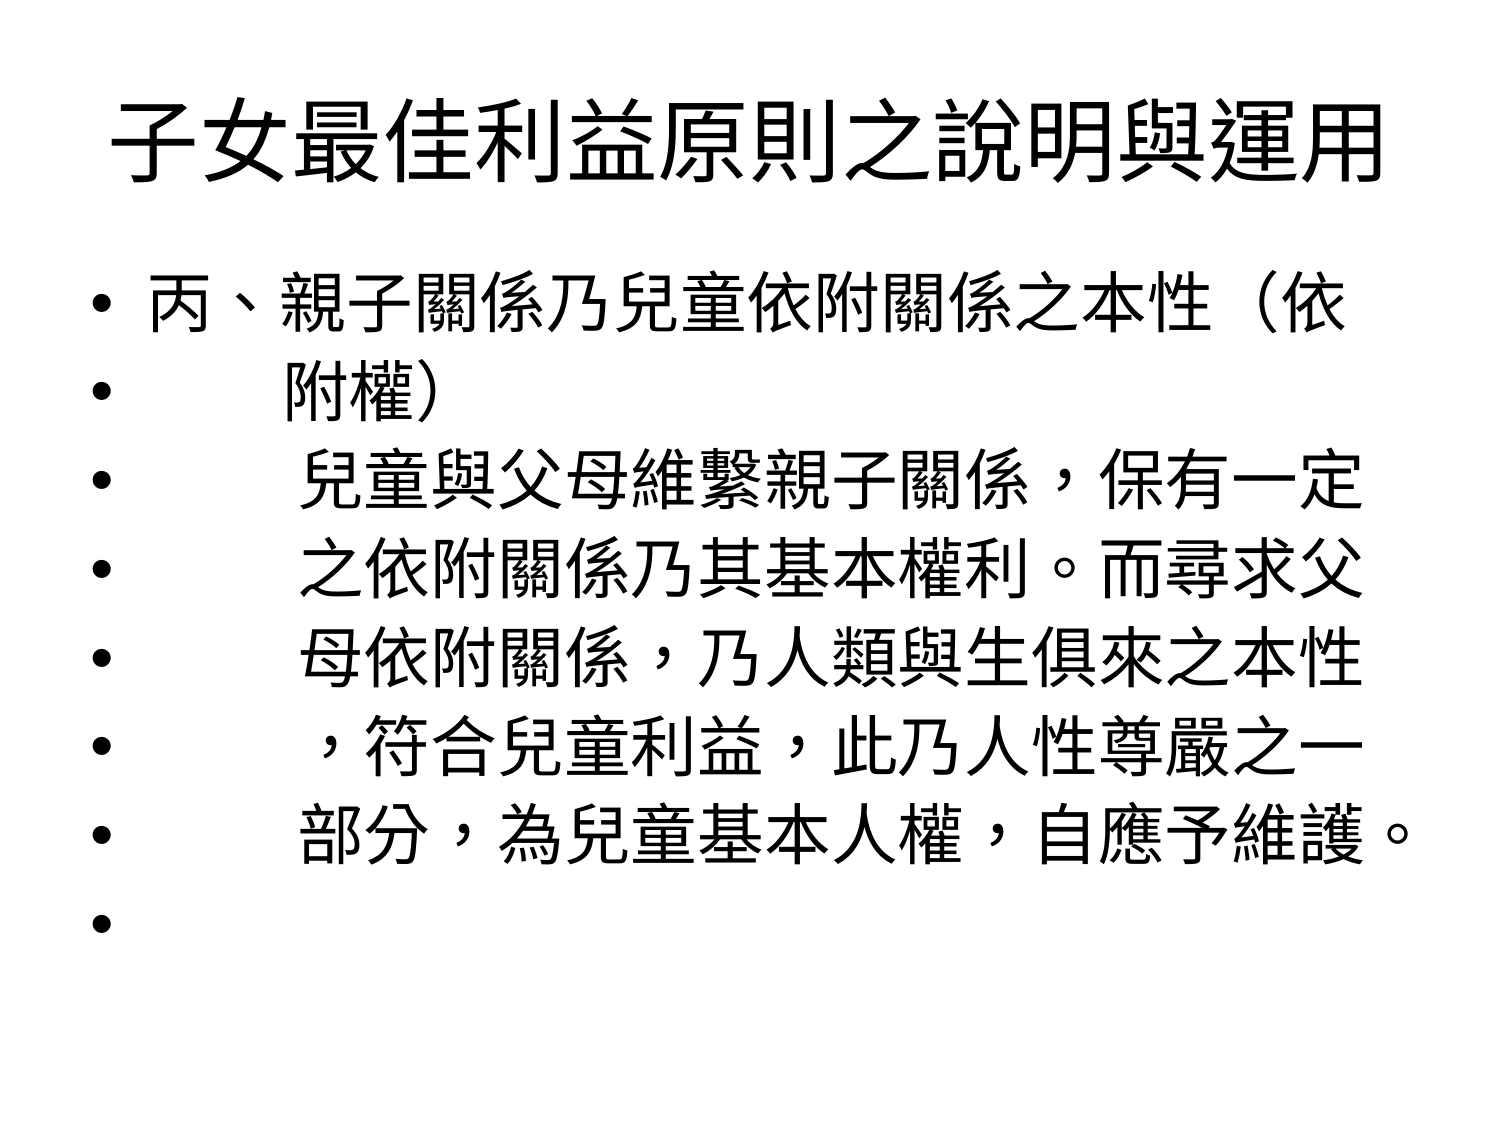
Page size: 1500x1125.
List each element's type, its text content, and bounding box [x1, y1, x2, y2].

title 子女最佳利益原則之說明與運用 [75, 45, 1426, 233]
list 丙、親子關係乃兒童依附關係之本性（依 附權） 兒童與父母維繫親子關係，保有一定 之依附關係乃其基本權利。而尋求父 母依附關係，乃人類與生俱來之本性 ，符合兒童利益，此乃人性尊嚴之一 部分，為兒童基本人權，自應予維護。 [75, 262, 1426, 1005]
